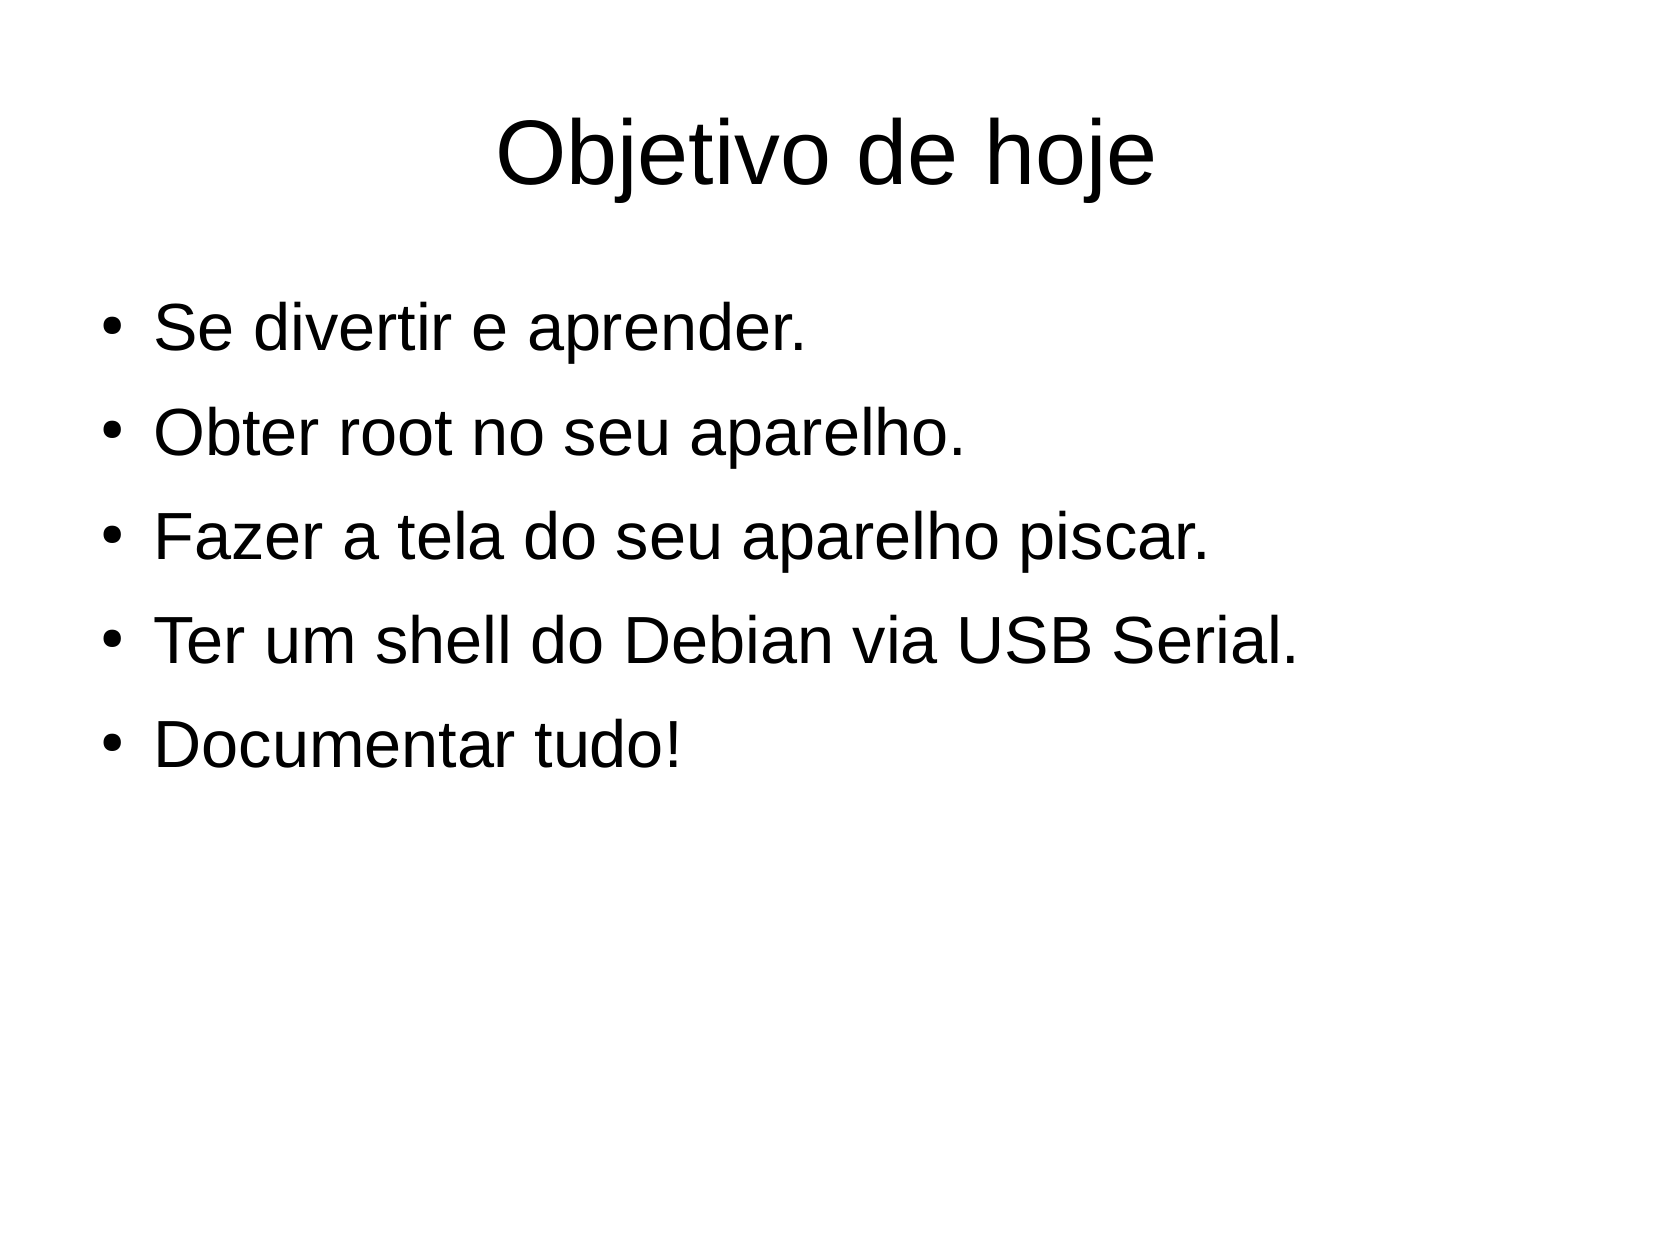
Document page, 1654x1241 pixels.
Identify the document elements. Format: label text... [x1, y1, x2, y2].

title Objetivo de hoje [82, 49, 1571, 257]
list Se divertir e aprender. Obter root no seu aparelho. Fazer a tela do seu aparelho piscar. Ter um shell do Debian via USB Serial. Documentar tudo! [82, 290, 1571, 1010]
